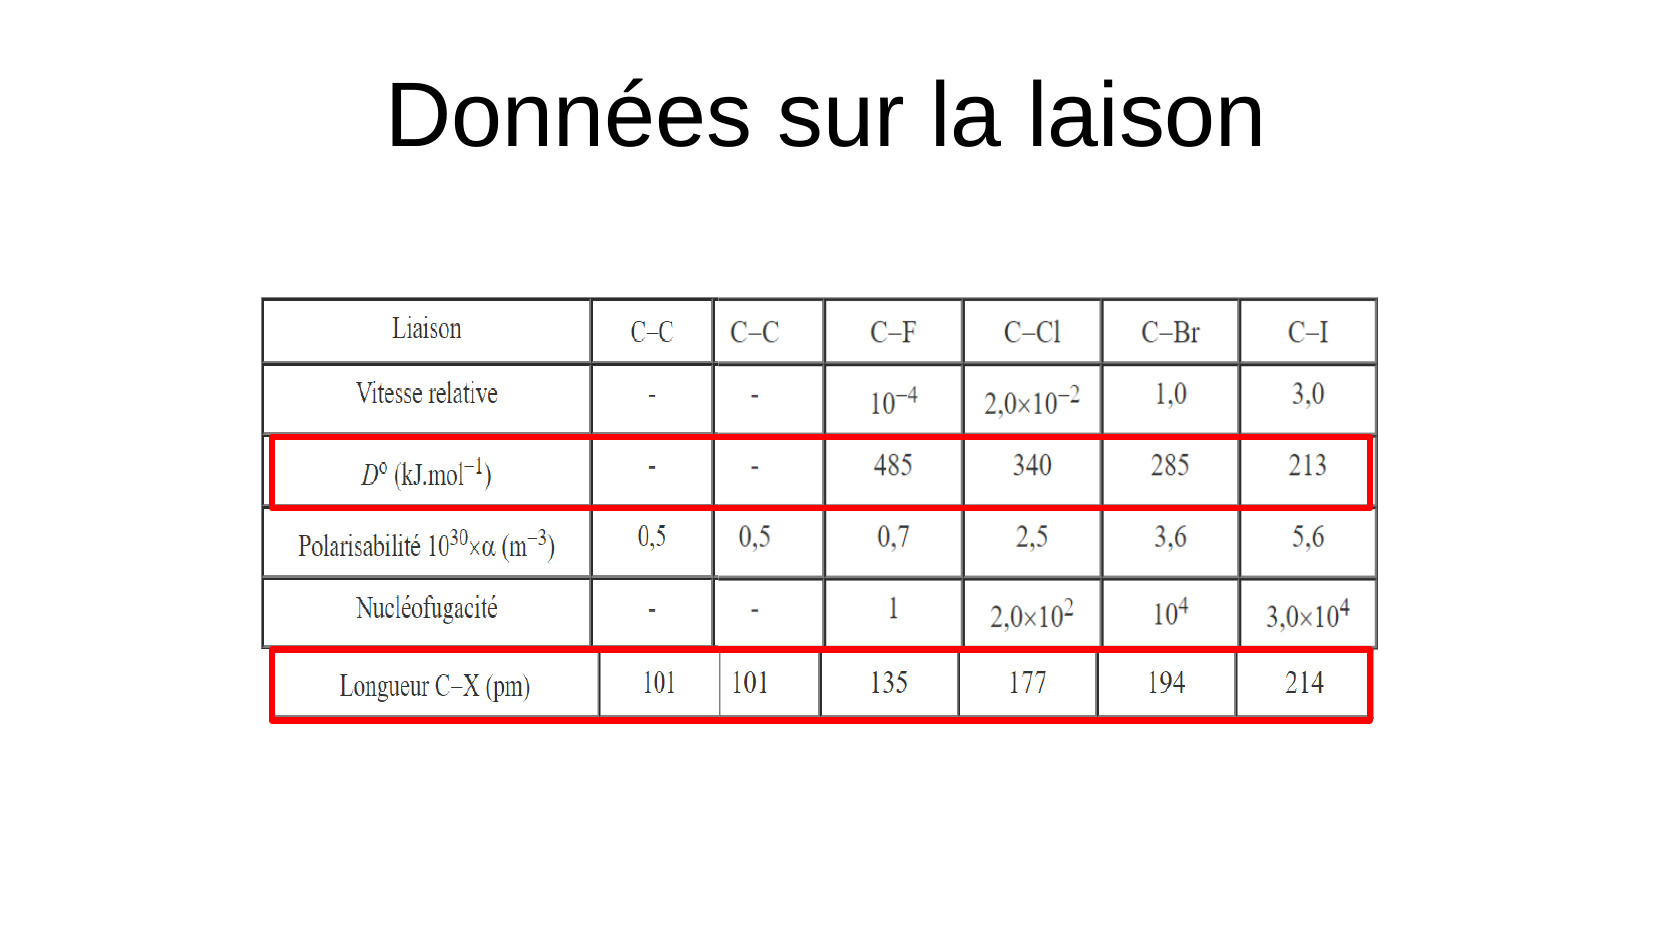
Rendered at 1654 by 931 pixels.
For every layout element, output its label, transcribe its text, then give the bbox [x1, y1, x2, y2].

picture [236, 271, 1400, 719]
title Données sur la laison [82, 37, 1571, 193]
picture [275, 653, 1367, 717]
